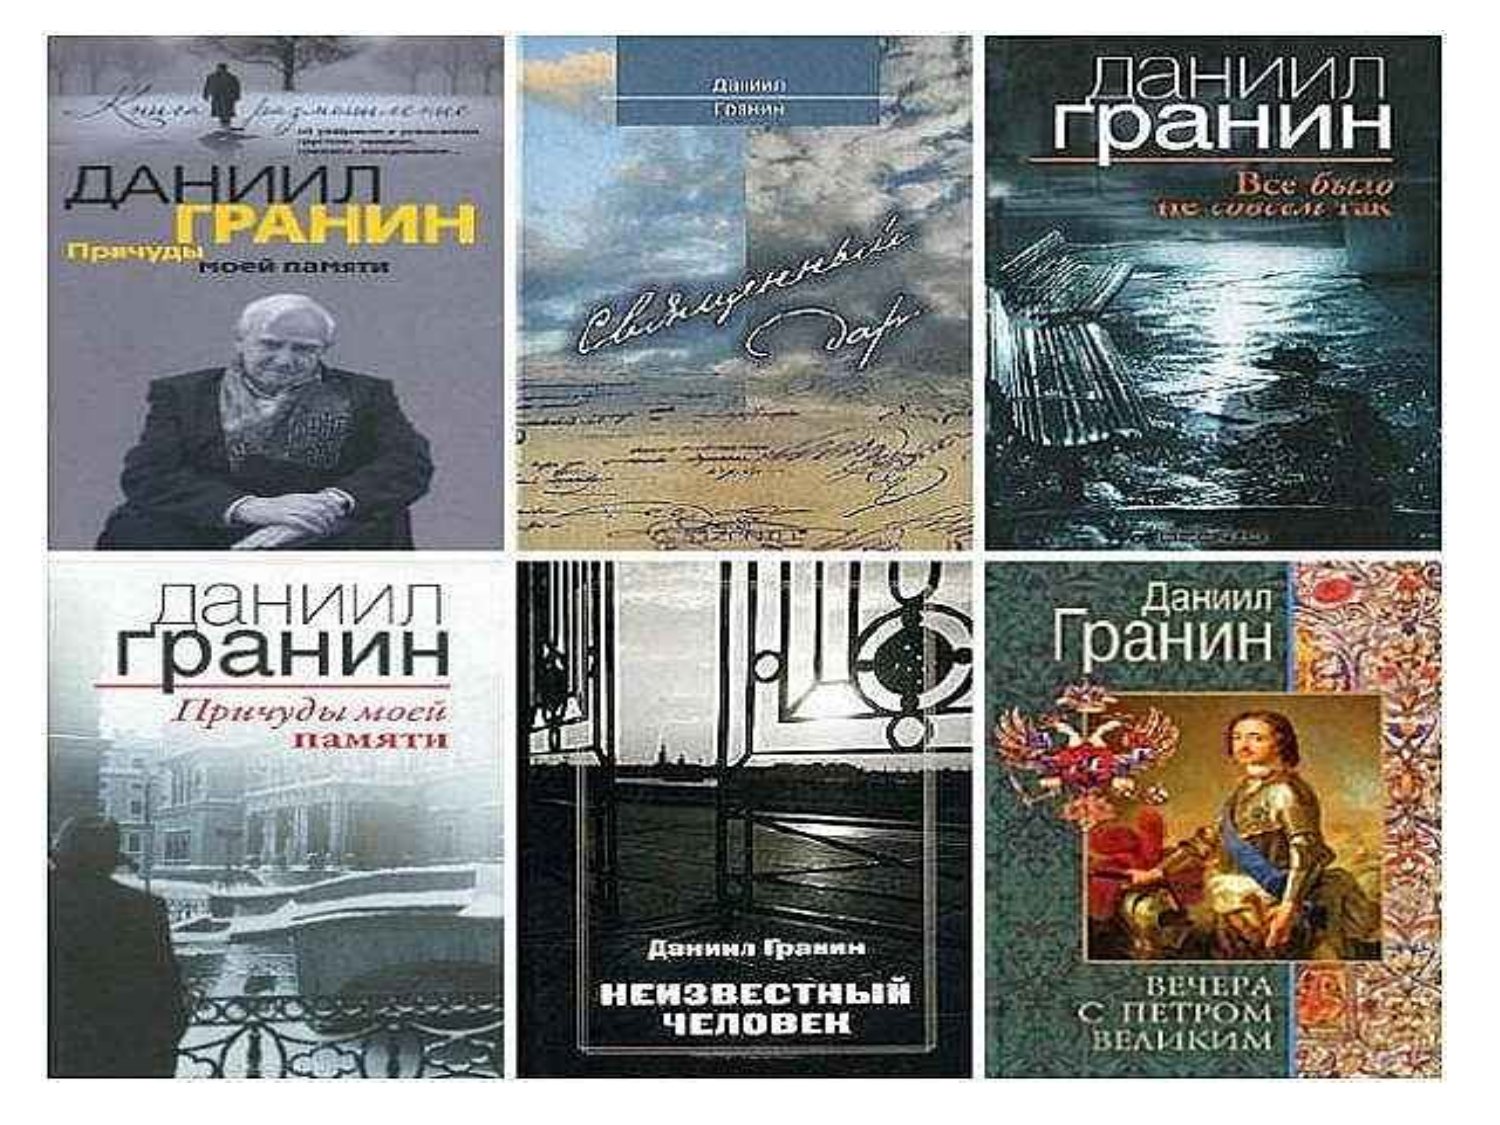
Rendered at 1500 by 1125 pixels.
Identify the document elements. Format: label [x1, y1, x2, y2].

picture [41, 30, 1447, 1083]
